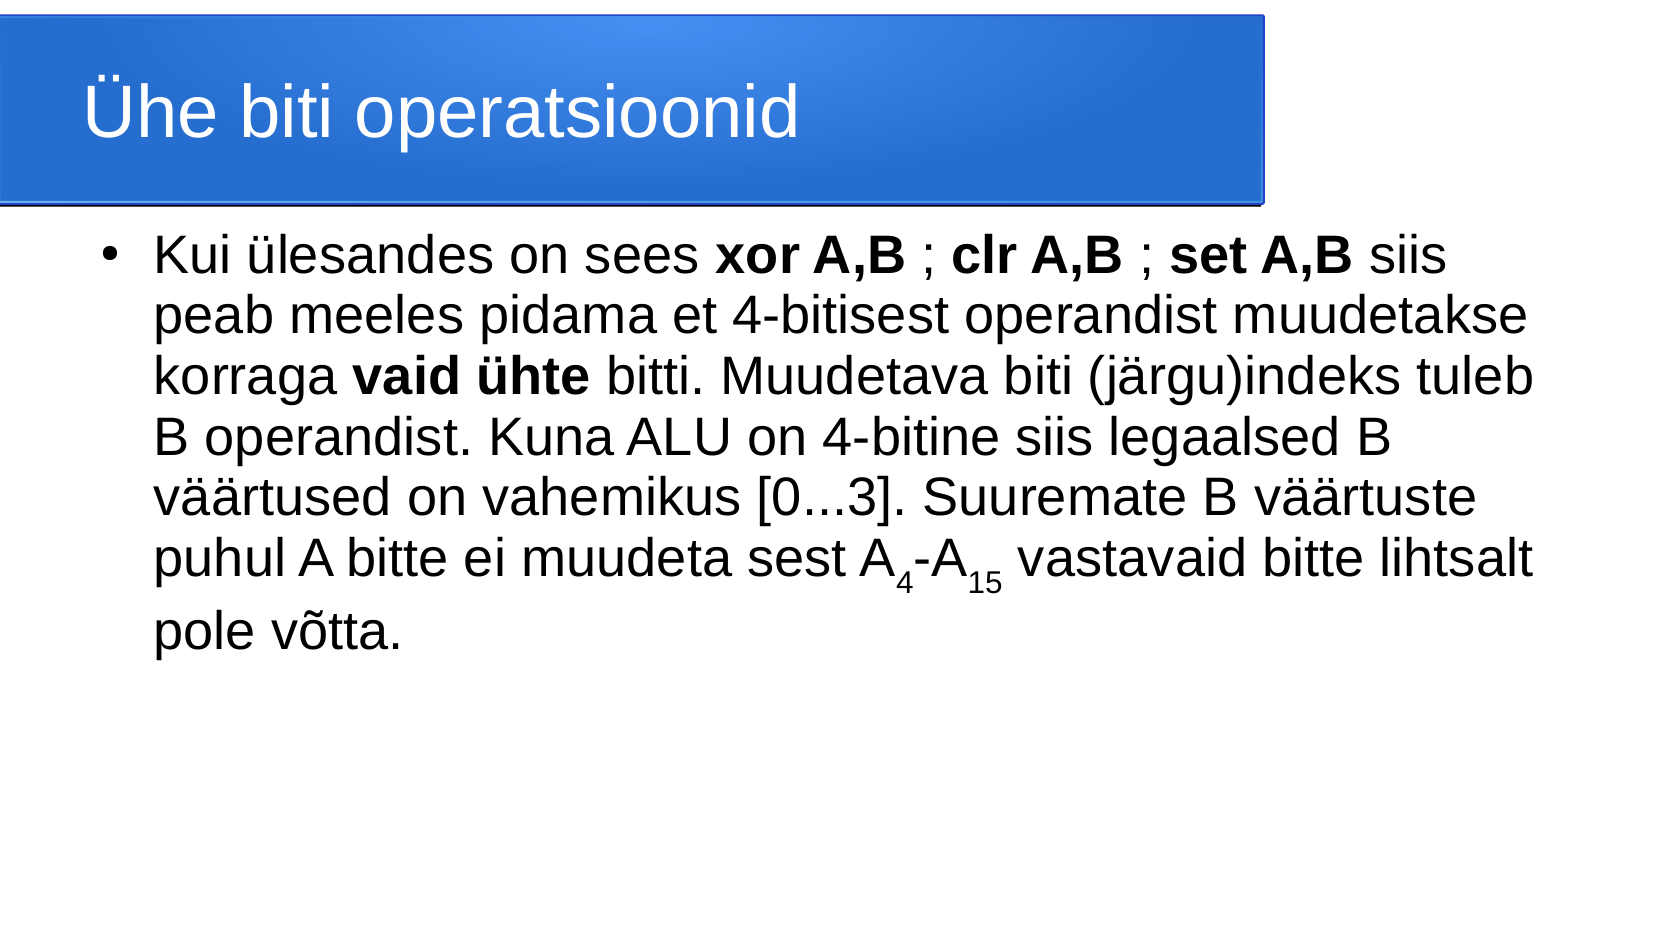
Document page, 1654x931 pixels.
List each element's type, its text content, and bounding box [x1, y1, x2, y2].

list Kui ülesandes on sees xor A,B ; clr A,B ; set A,B siis peab meeles pidama et 4-bitisest operandist muudetakse korraga vaid ühte bitti. Muudetava biti (järgu)indeks tuleb B operandist. Kuna ALU on 4-bitine siis legaalsed B väärtused on vahemikus [0...3]. Suuremate B väärtuste puhul A bitte ei muudeta sest A4-A15 vastavaid bitte lihtsalt pole võtta. [82, 224, 1571, 764]
title Ühe biti operatsioonid [82, 35, 1235, 189]
